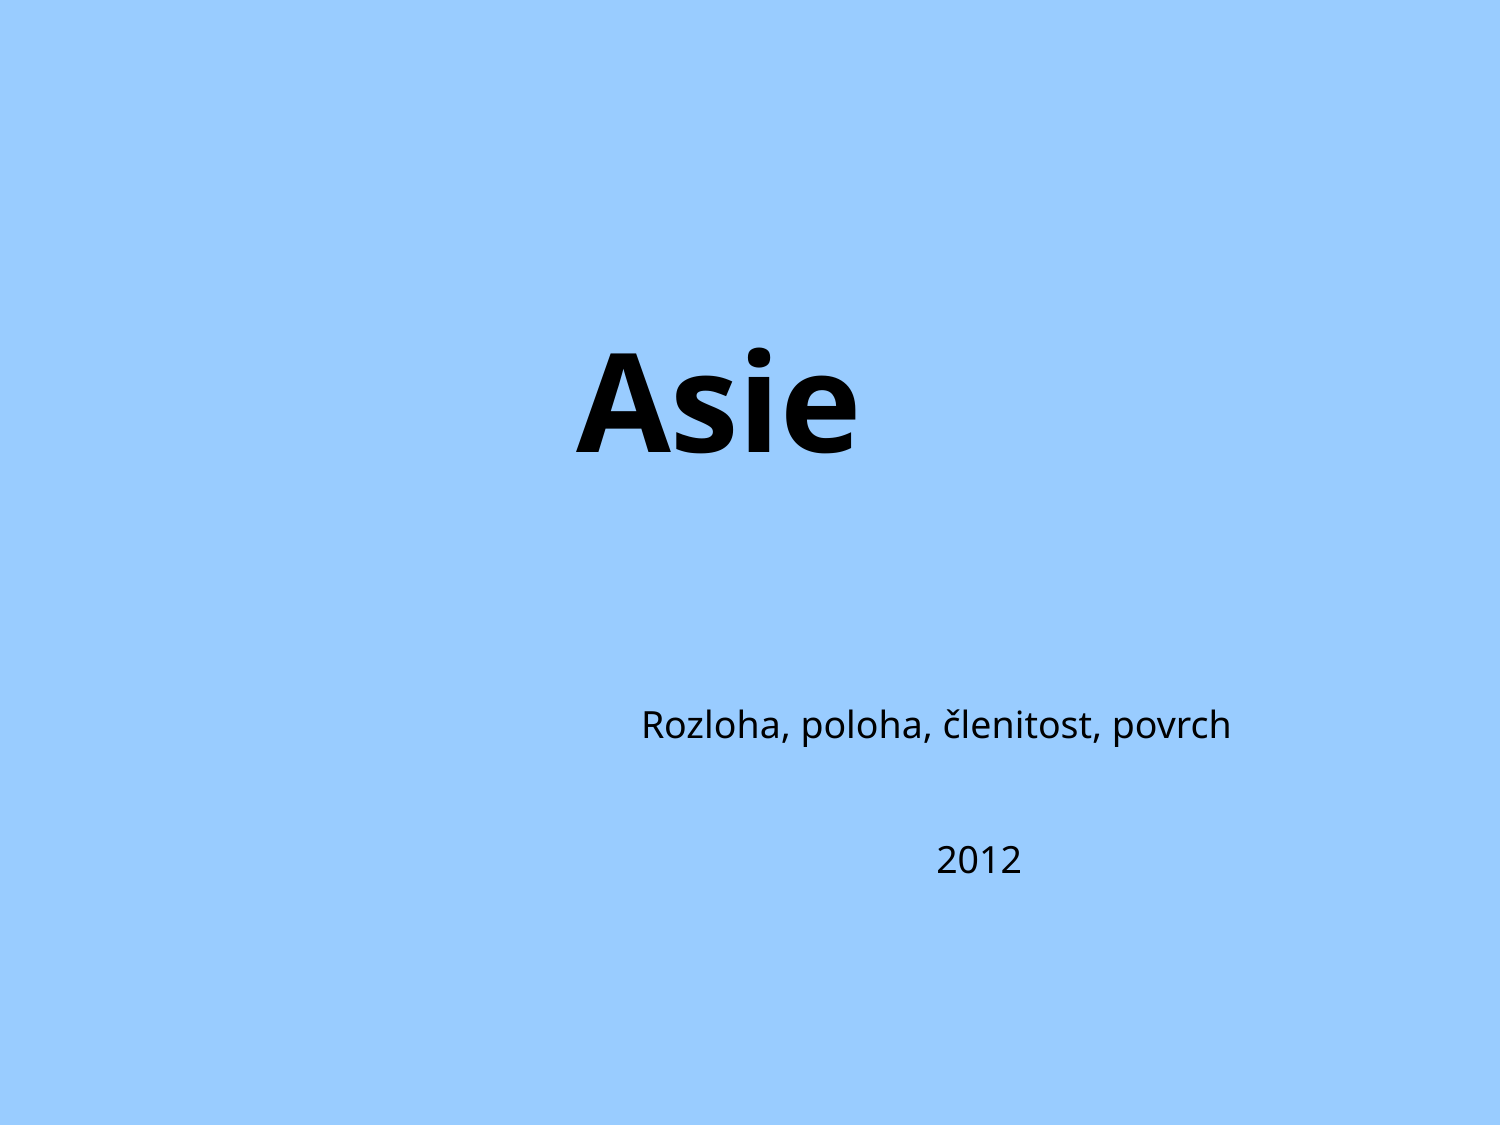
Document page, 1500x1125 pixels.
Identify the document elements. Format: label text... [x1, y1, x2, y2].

title Asie [560, 299, 1438, 688]
text_box Rozloha, poloha, členitost, povrch 2012 [626, 686, 1438, 911]
